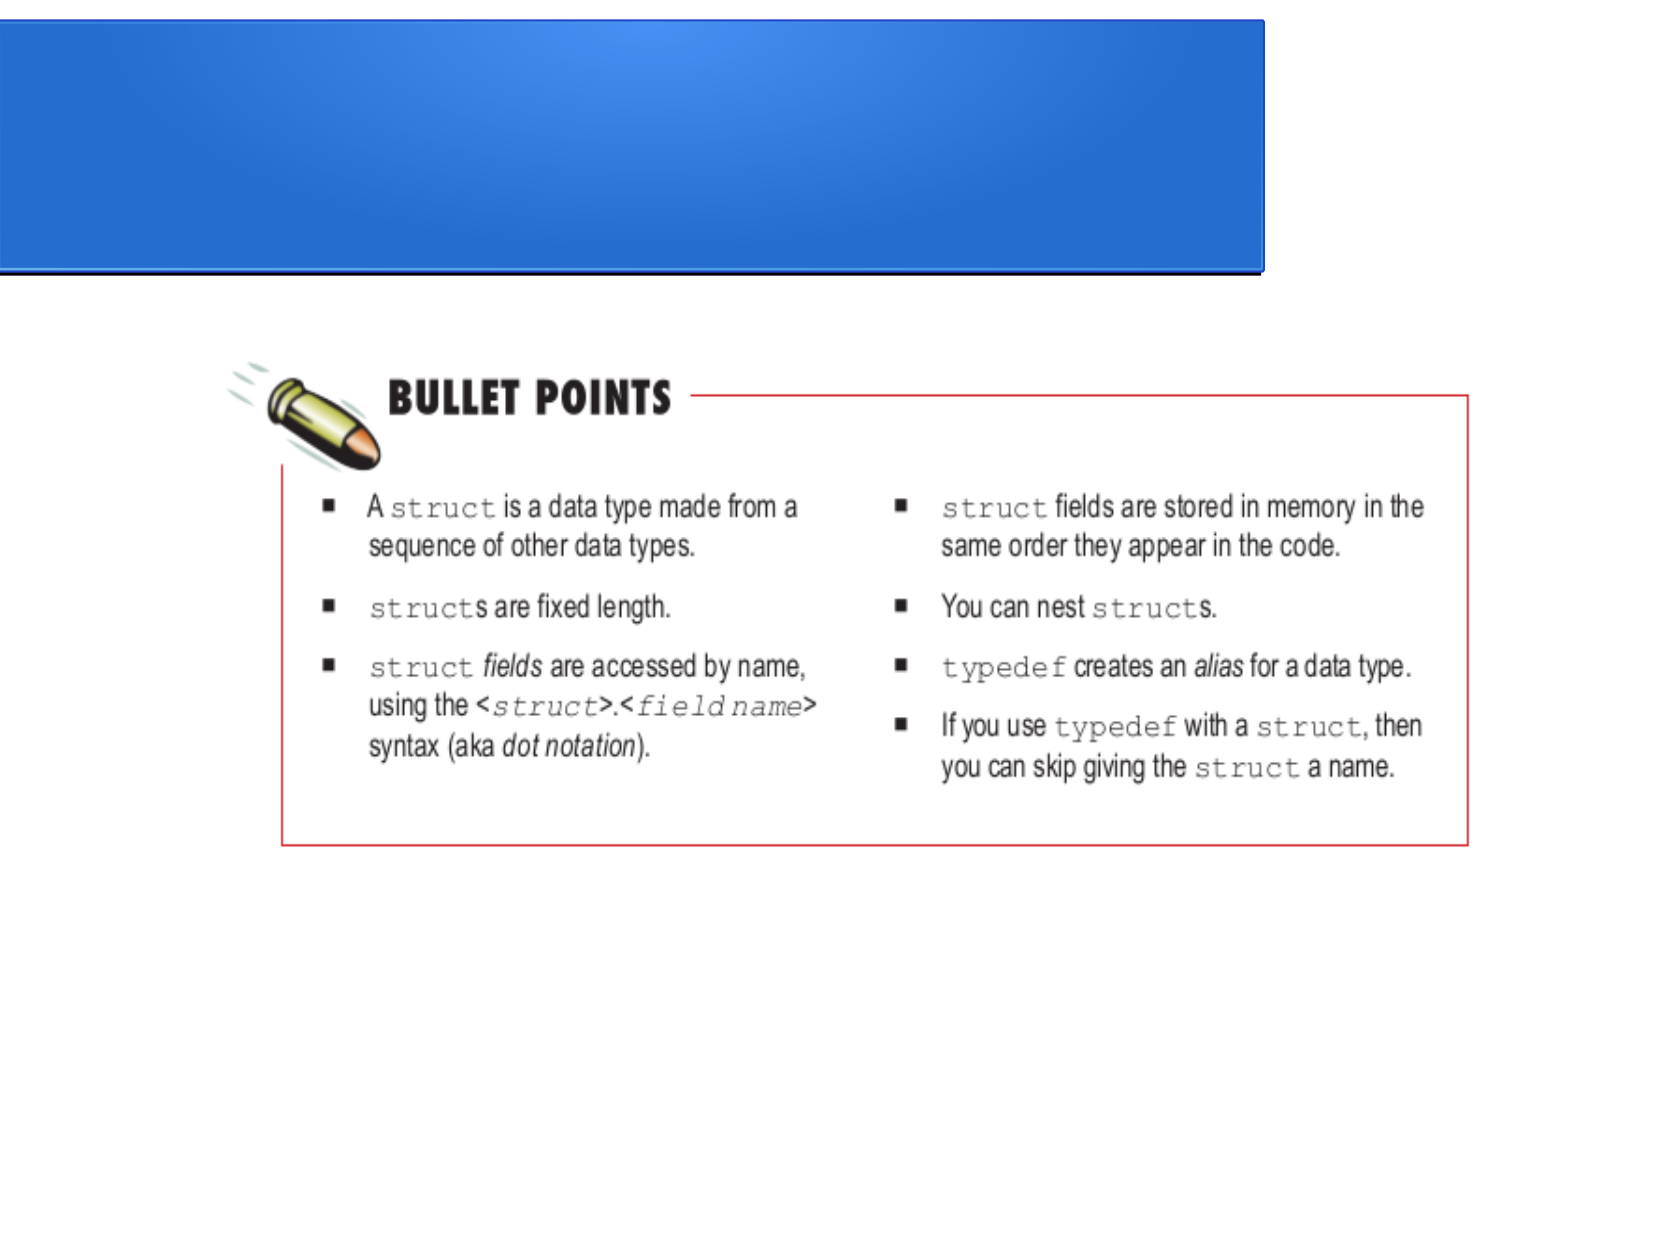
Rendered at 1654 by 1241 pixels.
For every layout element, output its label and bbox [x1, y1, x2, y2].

picture [188, 354, 1501, 898]
